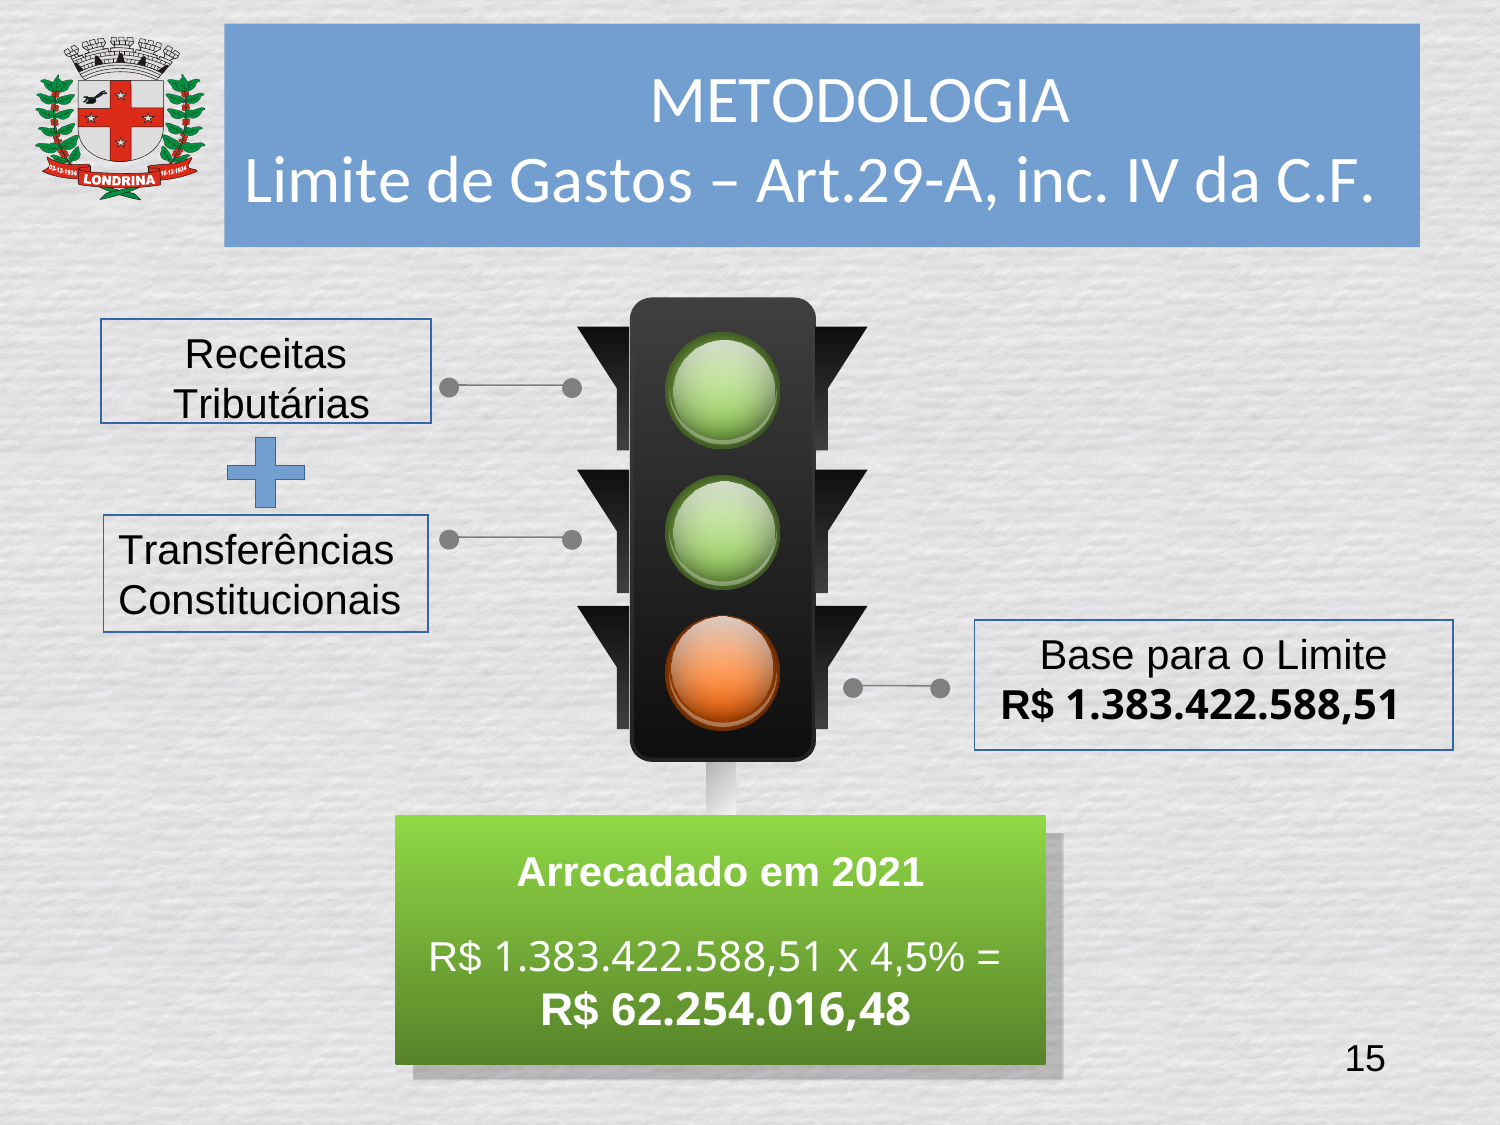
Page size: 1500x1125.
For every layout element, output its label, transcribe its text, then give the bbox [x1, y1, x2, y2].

text_box Base para o Limite R$ 1.383.422.588,51 [974, 620, 1453, 751]
text_box [843, 678, 863, 698]
text_box [439, 529, 460, 550]
text_box [562, 529, 582, 550]
text_box [562, 378, 582, 398]
text_box METODOLOGIA Limite de Gastos – Art.29-A, inc. IV da C.F. [224, 23, 1420, 248]
text_box [439, 377, 460, 398]
text_box Transferências Constitucionais [103, 515, 429, 632]
picture [0, 0, 1500, 1125]
text_box [576, 297, 868, 815]
text_box <número> [1329, 1027, 1500, 1098]
text_box [930, 678, 951, 699]
text_box [227, 437, 305, 508]
text_box Receitas Tributárias [100, 318, 431, 423]
text_box Arrecadado em 2021 R$ 1.383.422.588,51 x 4,5% = R$ 62.254.016,48 [395, 815, 1046, 1065]
